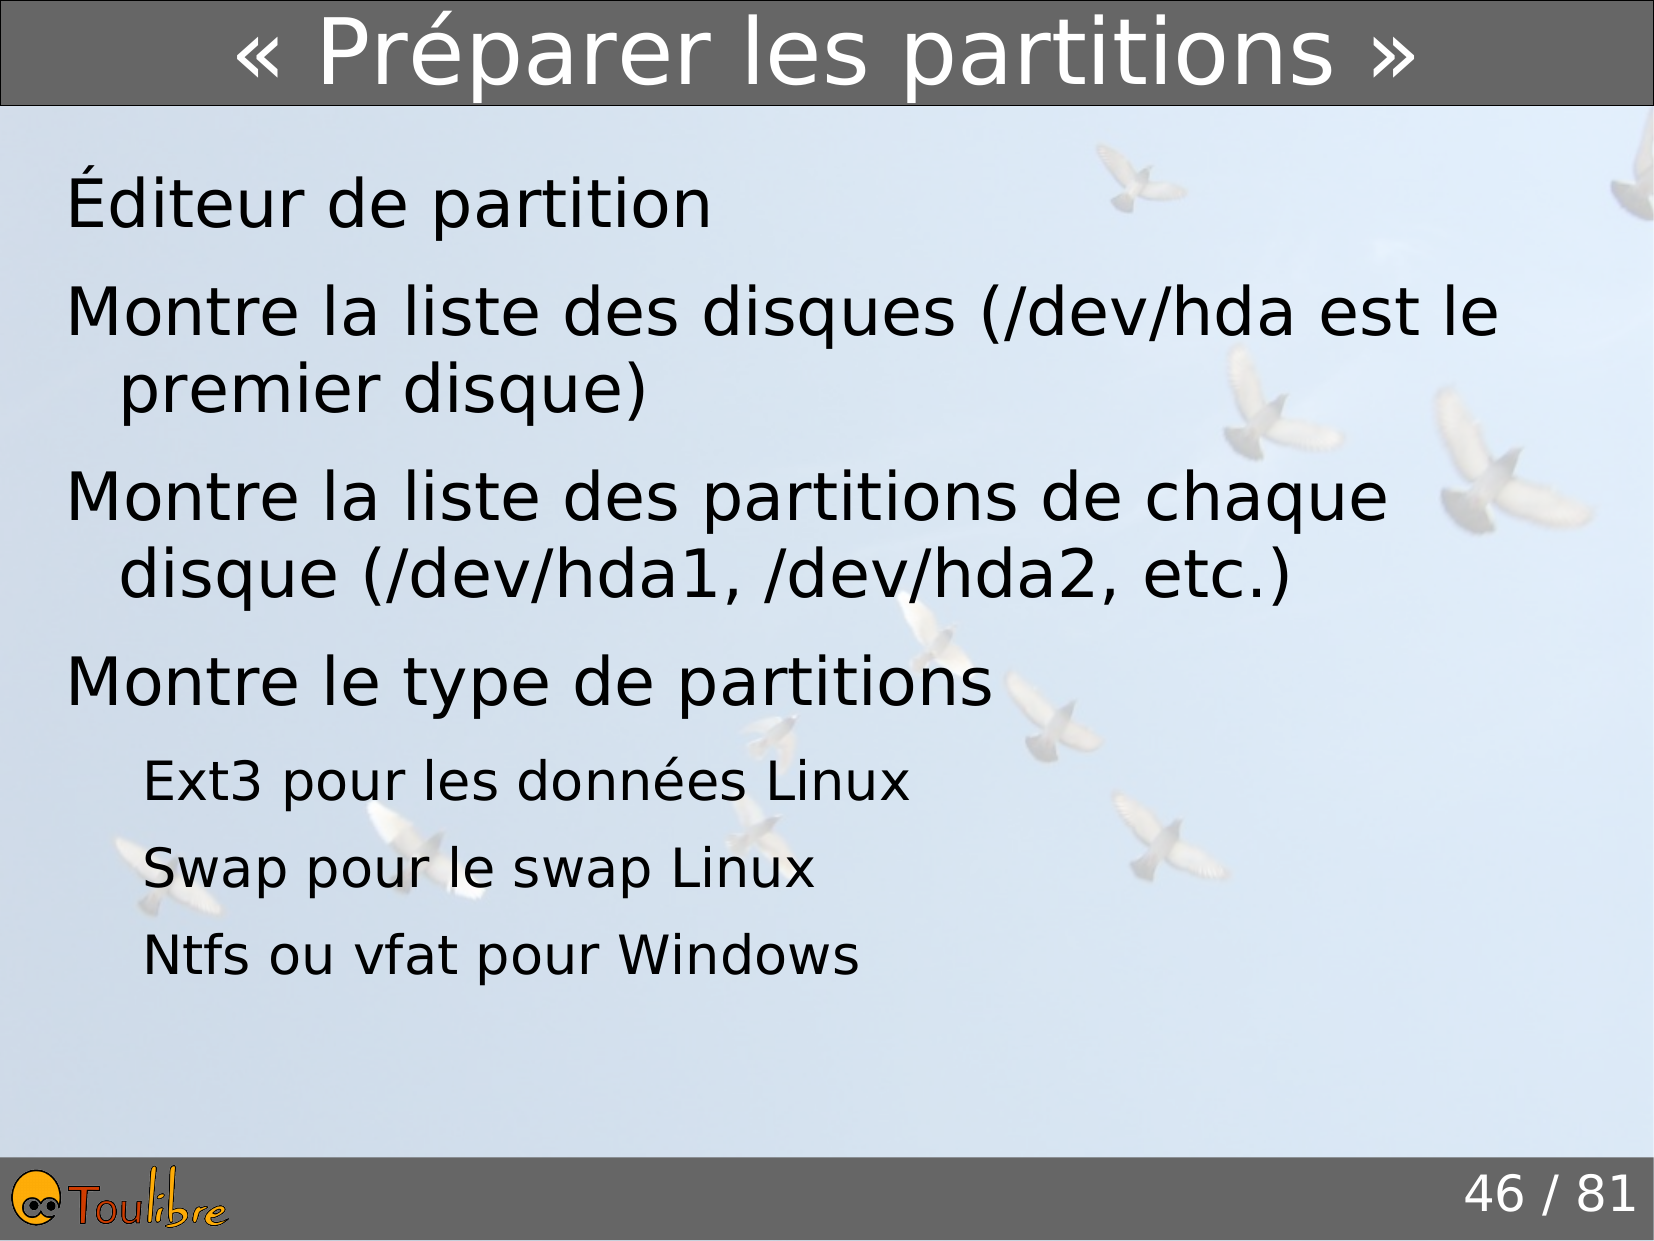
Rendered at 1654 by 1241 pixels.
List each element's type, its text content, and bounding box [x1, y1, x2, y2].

picture [11, 1165, 229, 1228]
title « Préparer les partitions » [0, 0, 1654, 107]
list Éditeur de partition Montre la liste des disques (/dev/hda est le premier disque) Montre la liste des partitions de chaque disque (/dev/hda1, /dev/hda2, etc.) Montre le type de partitions Ext3 pour les données Linux Swap pour le swap Linux Ntfs ou vfat pour Windows [47, 165, 1609, 1076]
